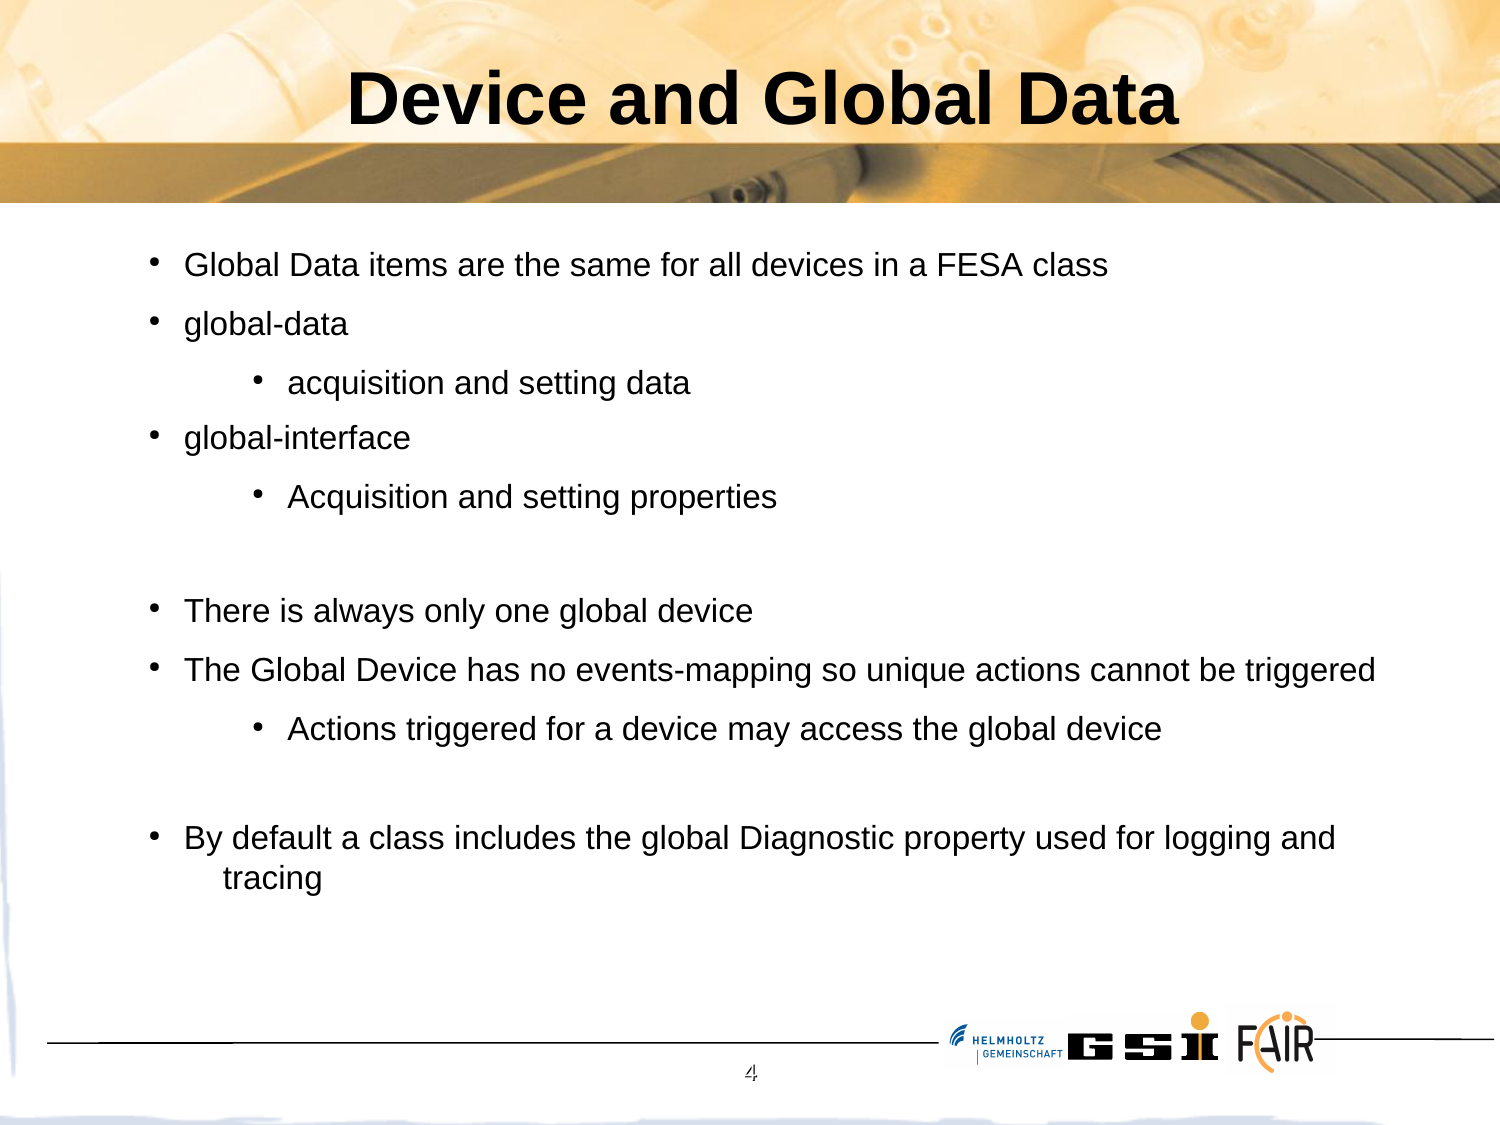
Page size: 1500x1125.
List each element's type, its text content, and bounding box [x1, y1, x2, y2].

text_box <Foliennummer> [687, 1042, 813, 1103]
list Global Data items are the same for all devices in a FESA class global-data acquisition and setting data global-interface Acquisition and setting properties There is always only one global device The Global Device has no events-mapping so unique actions cannot be triggered Actions triggered for a device may access the global device By default a class includes the global Diagnostic property used for logging and tracing [20, 235, 1462, 1018]
title Device and Global Data [127, 0, 1372, 231]
picture [0, 0, 1500, 1125]
